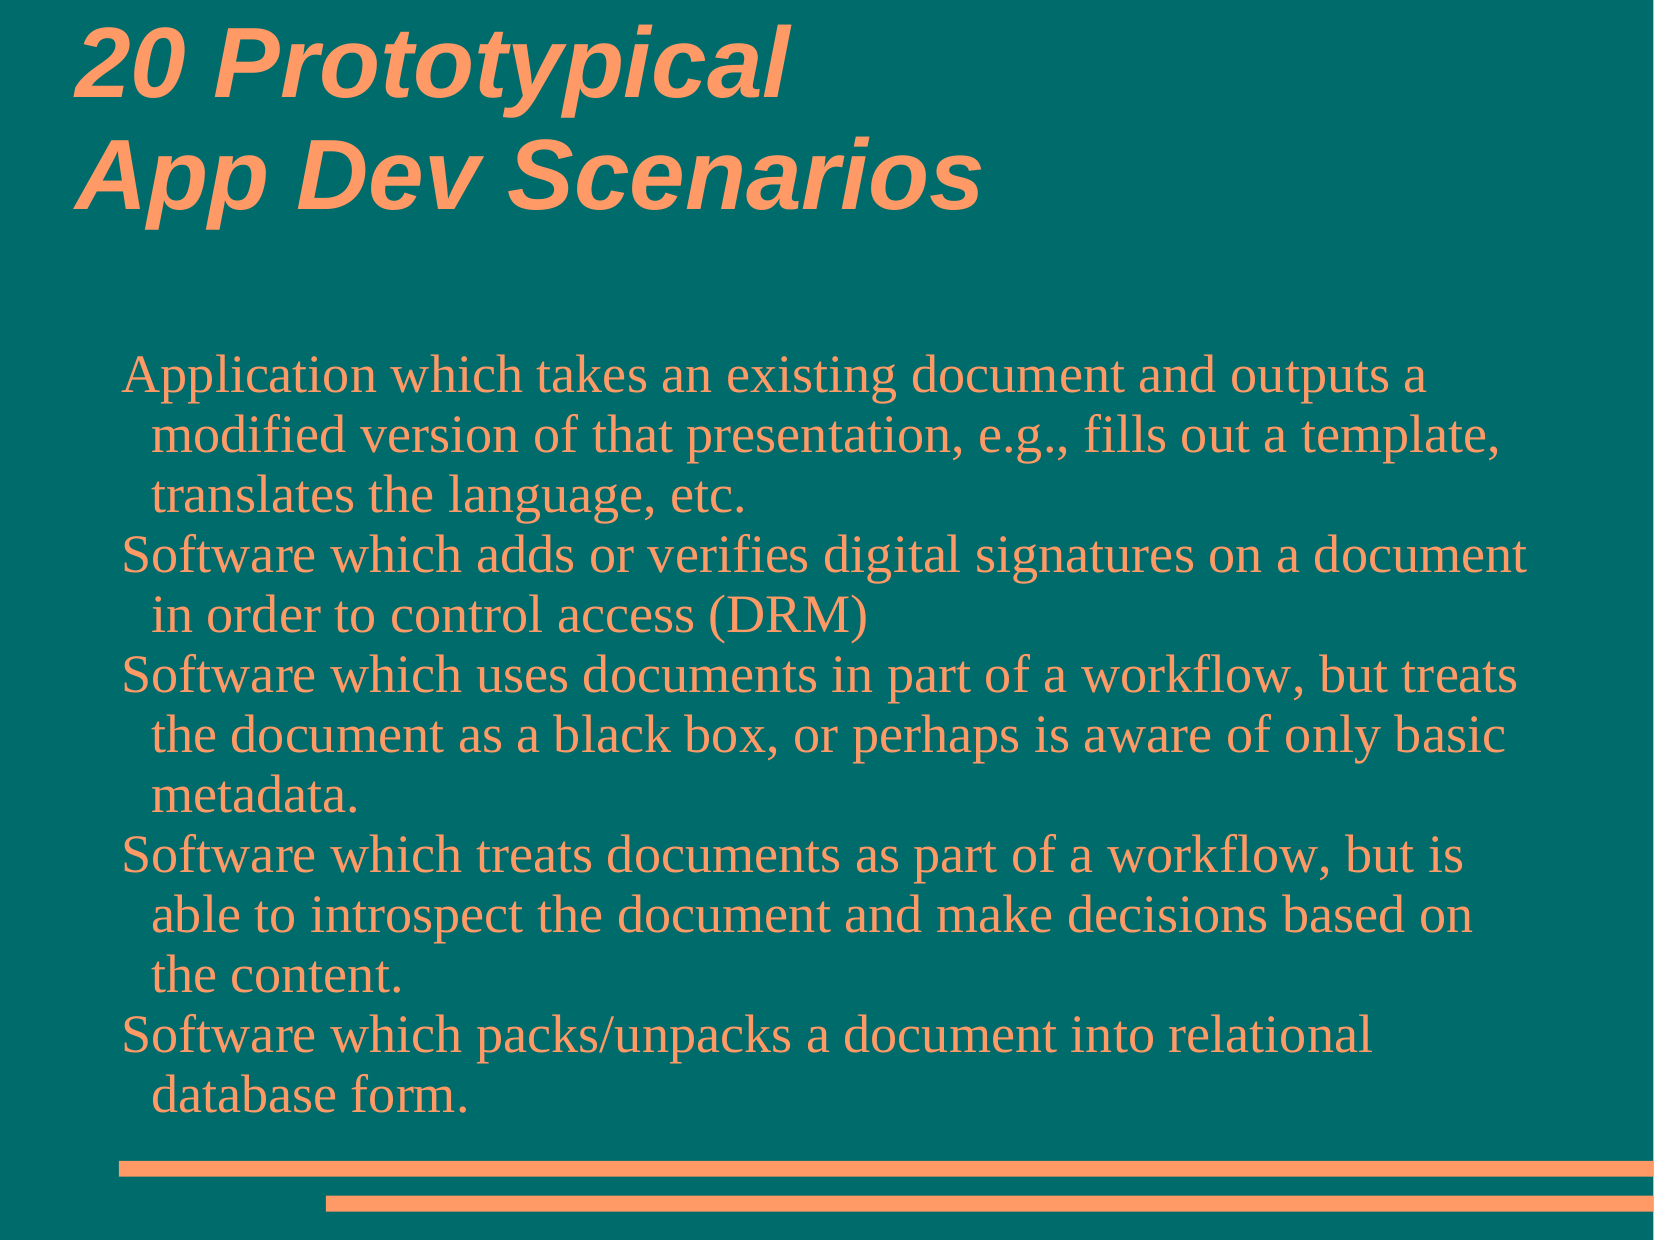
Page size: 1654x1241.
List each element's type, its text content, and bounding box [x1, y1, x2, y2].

list Application which takes an existing document and outputs a modified version of that presentation, e.g., fills out a template, translates the language, etc. Software which adds or verifies digital signatures on a document in order to control access (DRM) Software which uses documents in part of a workflow, but treats the document as a black box, or perhaps is aware of only basic metadata. Software which treats documents as part of a workflow, but is able to introspect the document and make decisions based on the content. Software which packs/unpacks a document into relational database form. [121, 344, 1534, 1138]
title 20 Prototypical App Dev Scenarios [75, 7, 1576, 231]
